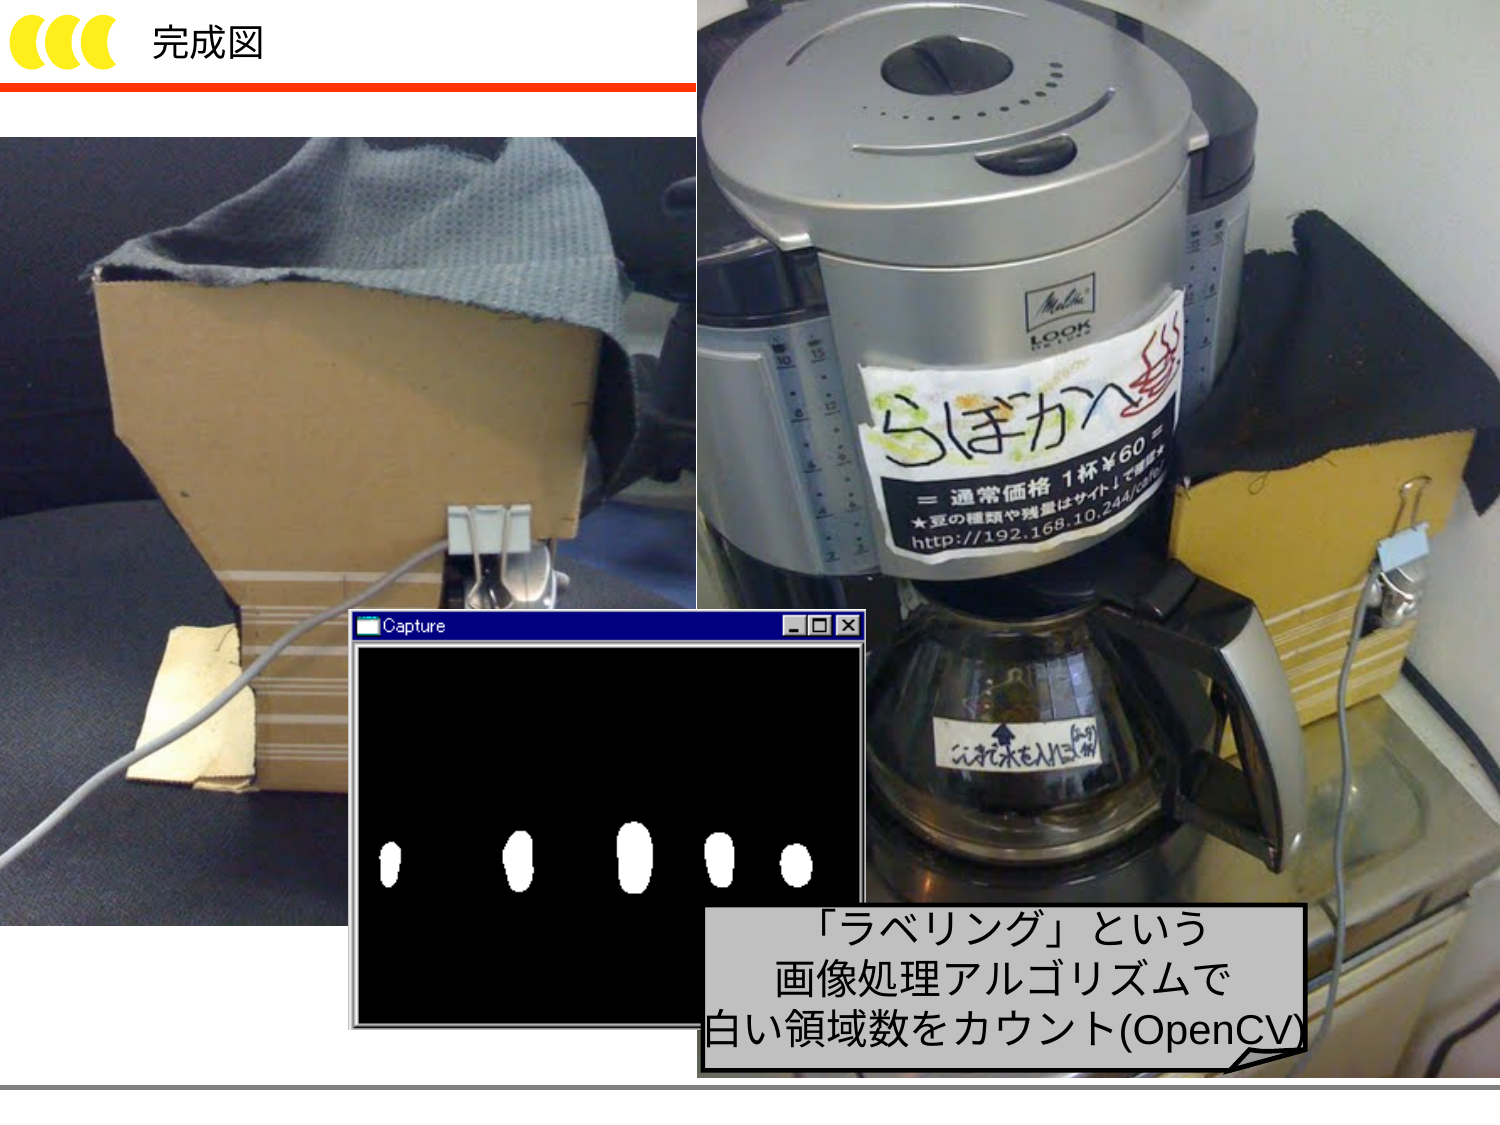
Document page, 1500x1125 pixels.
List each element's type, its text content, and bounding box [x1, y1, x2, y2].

text_box 「ラベリング」という 画像処理アルゴリズムで 白い領域数をカウント(OpenCV) [702, 904, 1306, 1071]
picture [0, 0, 1500, 1079]
title 完成図 [137, 11, 696, 72]
